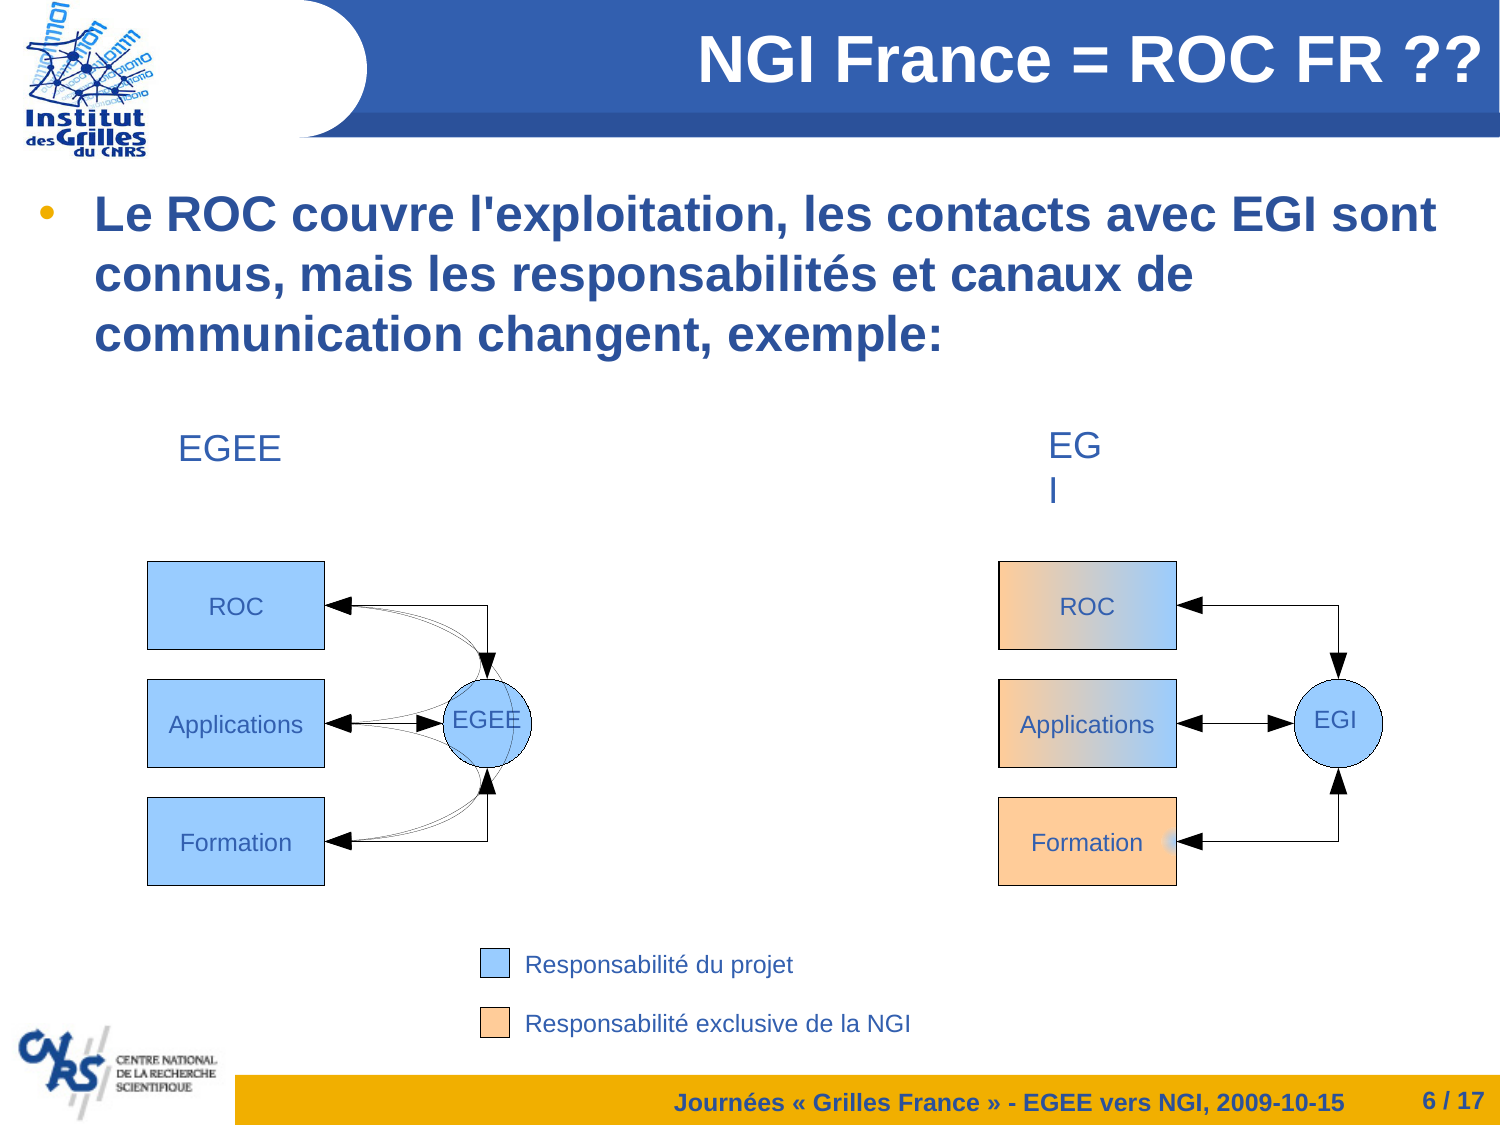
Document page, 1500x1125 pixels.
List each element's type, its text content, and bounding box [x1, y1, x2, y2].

text_box Journées « Grilles France » - EGEE vers NGI, 2009-10-15 [261, 1079, 1362, 1125]
text_box [504, 682, 522, 696]
text_box EGEE [437, 696, 513, 741]
text_box Formation [147, 797, 325, 886]
text_box EGEE [163, 416, 298, 477]
list Le ROC couvre l'exploitation, les contacts avec EGI sont connus, mais les responsabilités et canaux de communication changent, exemple: [23, 174, 1473, 1066]
text_box Responsabilité du projet [509, 940, 808, 986]
text_box [480, 948, 509, 978]
text_box [452, 681, 473, 696]
text_box [1294, 703, 1380, 768]
text_box <numéro> / 17 [1397, 1076, 1500, 1125]
text_box Applications [147, 679, 325, 768]
text_box [460, 679, 508, 696]
text_box [446, 741, 511, 768]
text_box [449, 747, 473, 766]
text_box [1303, 679, 1374, 696]
text_box EGI [1033, 413, 1128, 483]
text_box EGI [1299, 696, 1388, 741]
picture [0, 0, 178, 159]
text_box ROC [147, 561, 325, 650]
text_box [504, 741, 528, 765]
text_box [480, 1007, 509, 1038]
text_box Formation [998, 797, 1177, 886]
picture [0, 1023, 235, 1125]
text_box EGEE [437, 696, 456, 706]
text_box ROC [998, 561, 1177, 650]
title NGI France = ROC FR ?? [395, 0, 1500, 113]
text_box Responsabilité exclusive de la NGI [509, 999, 926, 1045]
text_box Applications [998, 679, 1177, 768]
text_box EGEE [510, 696, 537, 741]
